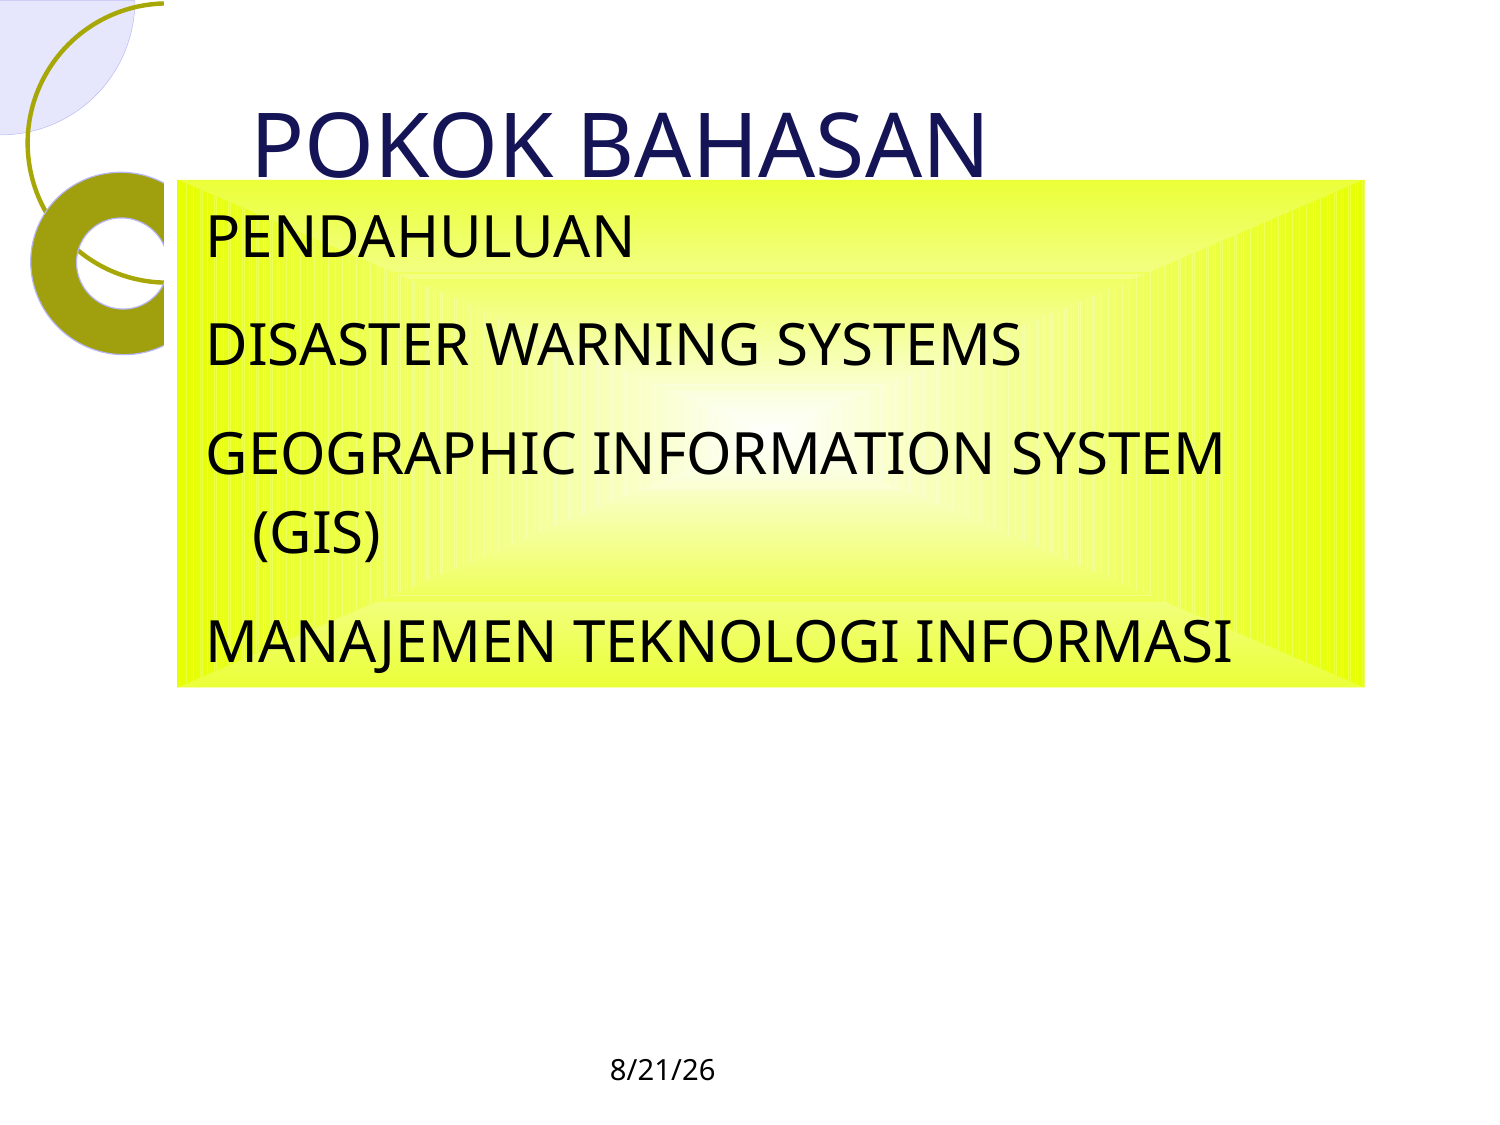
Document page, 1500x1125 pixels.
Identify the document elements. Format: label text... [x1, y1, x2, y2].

title POKOK BAHASAN [235, 33, 1466, 244]
list PENDAHULUAN DISASTER WARNING SYSTEMS GEOGRAPHIC INFORMATION SYSTEM (GIS) MANAJEMEN TEKNOLOGI INFORMASI [177, 179, 1365, 650]
